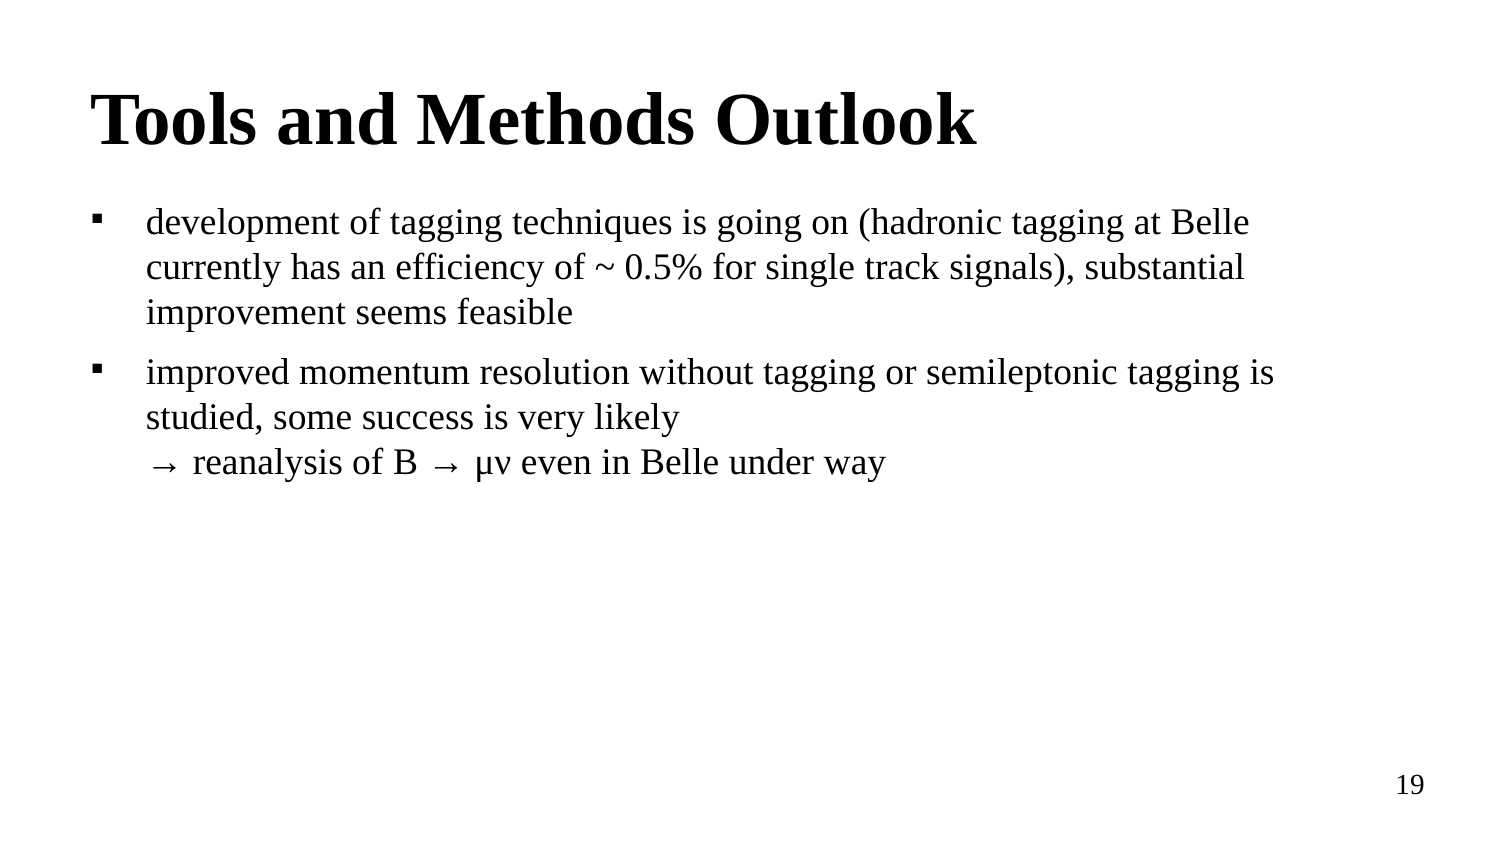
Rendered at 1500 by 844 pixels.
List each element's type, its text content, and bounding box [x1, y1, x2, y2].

title Tools and Methods Outlook [75, 33, 1425, 175]
list development of tagging techniques is going on (hadronic tagging at Belle currently has an efficiency of ~ 0.5% for single track signals), substantial improvement seems feasible improved momentum resolution without tagging or semileptonic tagging is studied, some success is very likely → reanalysis of B → μν even in Belle under way [75, 197, 1395, 687]
